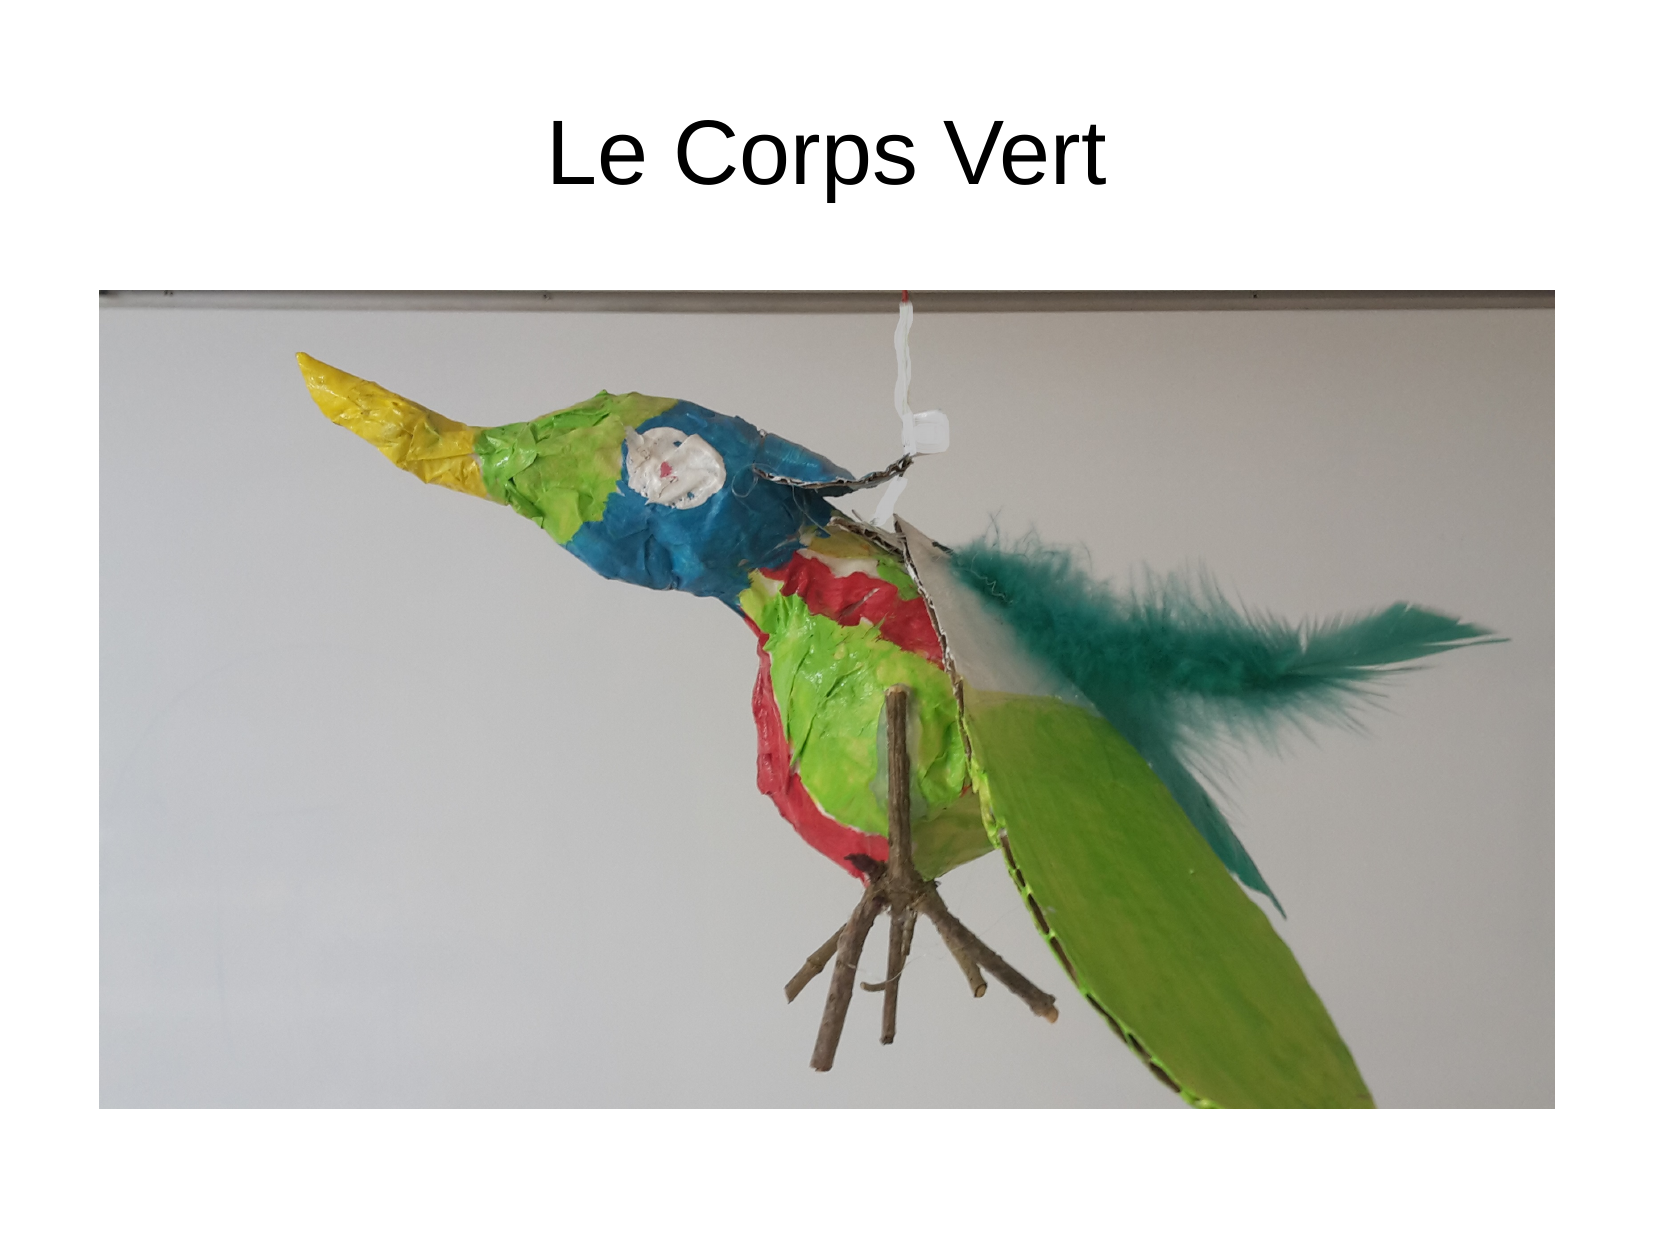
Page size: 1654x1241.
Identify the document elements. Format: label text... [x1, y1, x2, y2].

picture [99, 290, 1555, 1109]
title Le Corps Vert [82, 49, 1571, 257]
